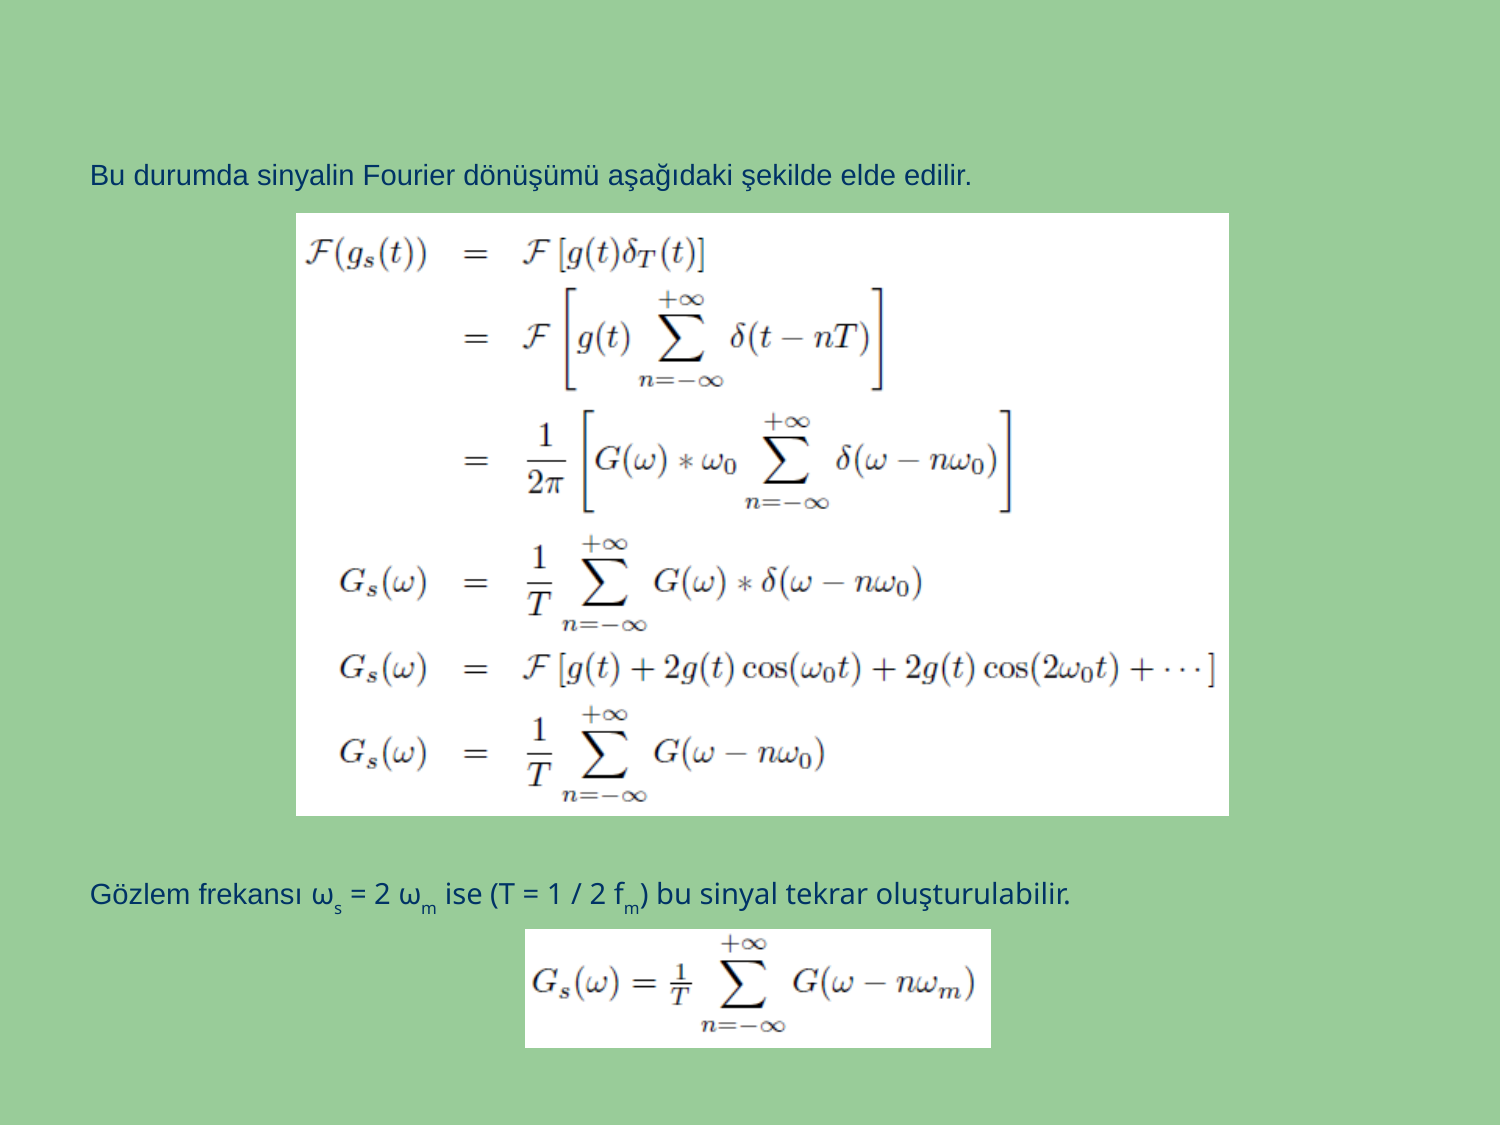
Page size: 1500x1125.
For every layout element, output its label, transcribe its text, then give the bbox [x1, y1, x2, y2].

picture [296, 213, 1229, 816]
text_box Gözlem frekansı ωs = 2 ωm ise (T = 1 / 2 fm) bu sinyal tekrar oluşturulabilir. [75, 843, 1456, 919]
picture [525, 929, 991, 1048]
text_box Bu durumda sinyalin Fourier dönüşümü aşağıdaki şekilde elde edilir. [75, 134, 1456, 199]
